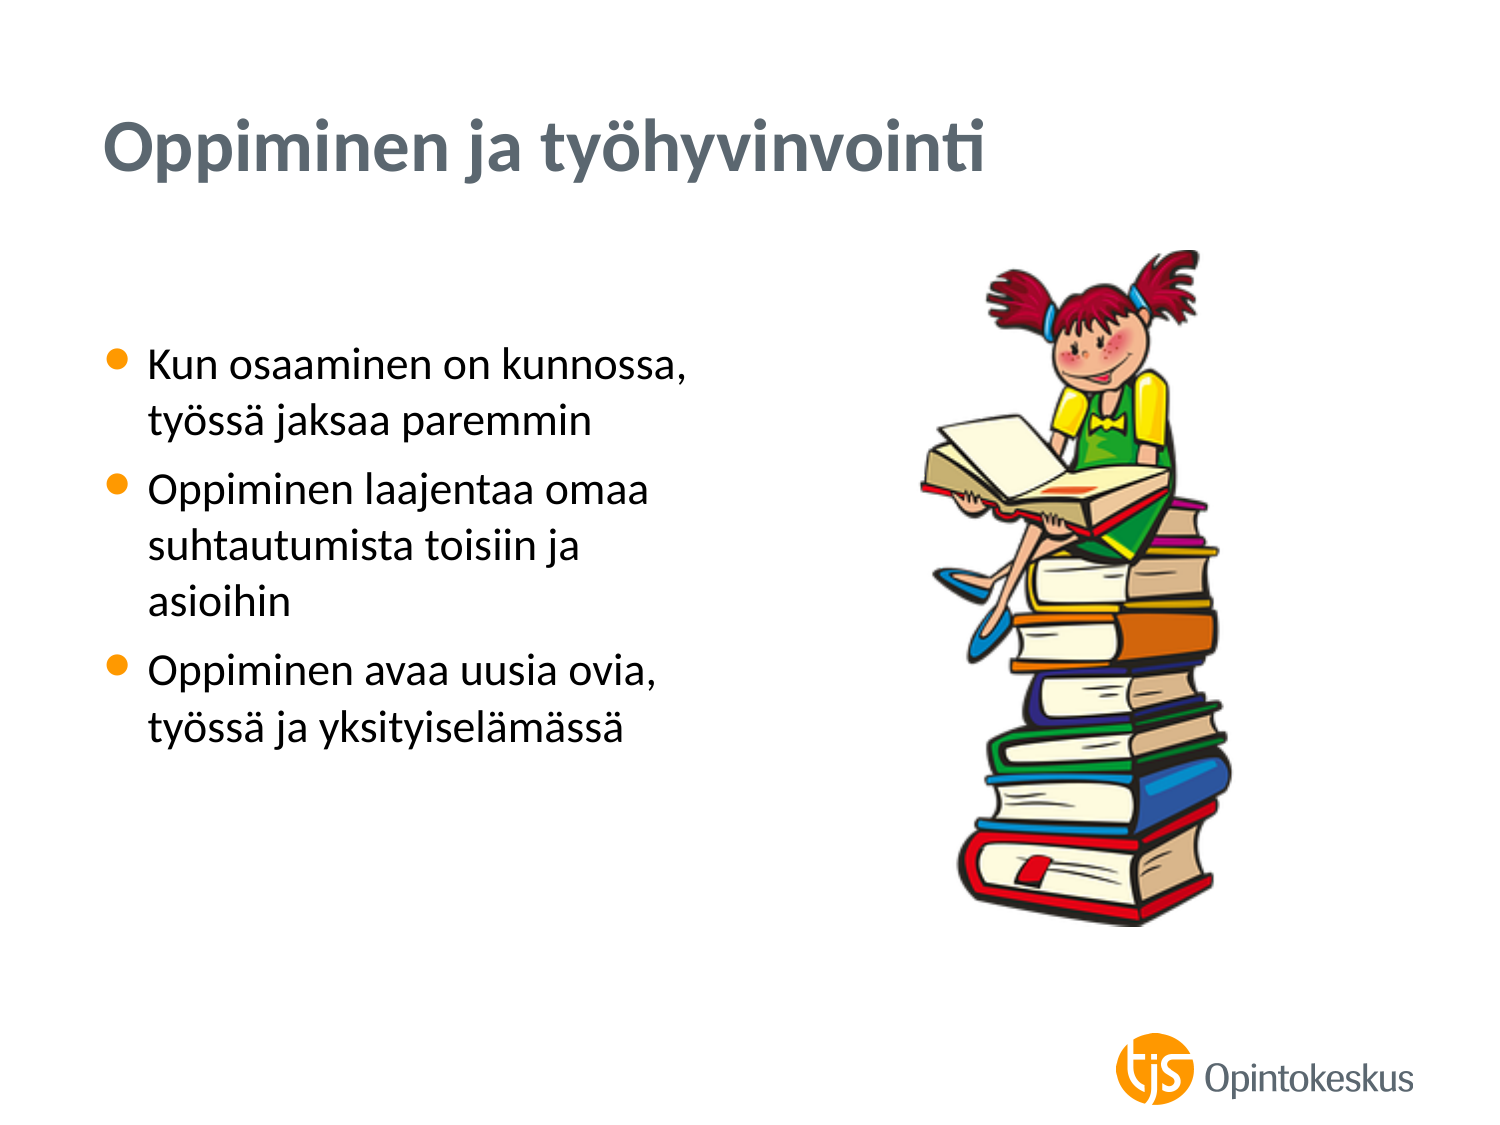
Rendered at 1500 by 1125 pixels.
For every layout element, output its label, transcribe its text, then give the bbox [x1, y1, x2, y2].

picture [1116, 1033, 1413, 1105]
list Kun osaaminen on kunnossa, työssä jaksaa paremmin Oppiminen laajentaa omaa suhtautumista toisiin ja asioihin Oppiminen avaa uusia ovia, työssä ja yksityiselämässä [88, 324, 739, 1004]
picture [907, 250, 1246, 927]
title Oppiminen ja työhyvinvointi [88, 88, 1412, 266]
